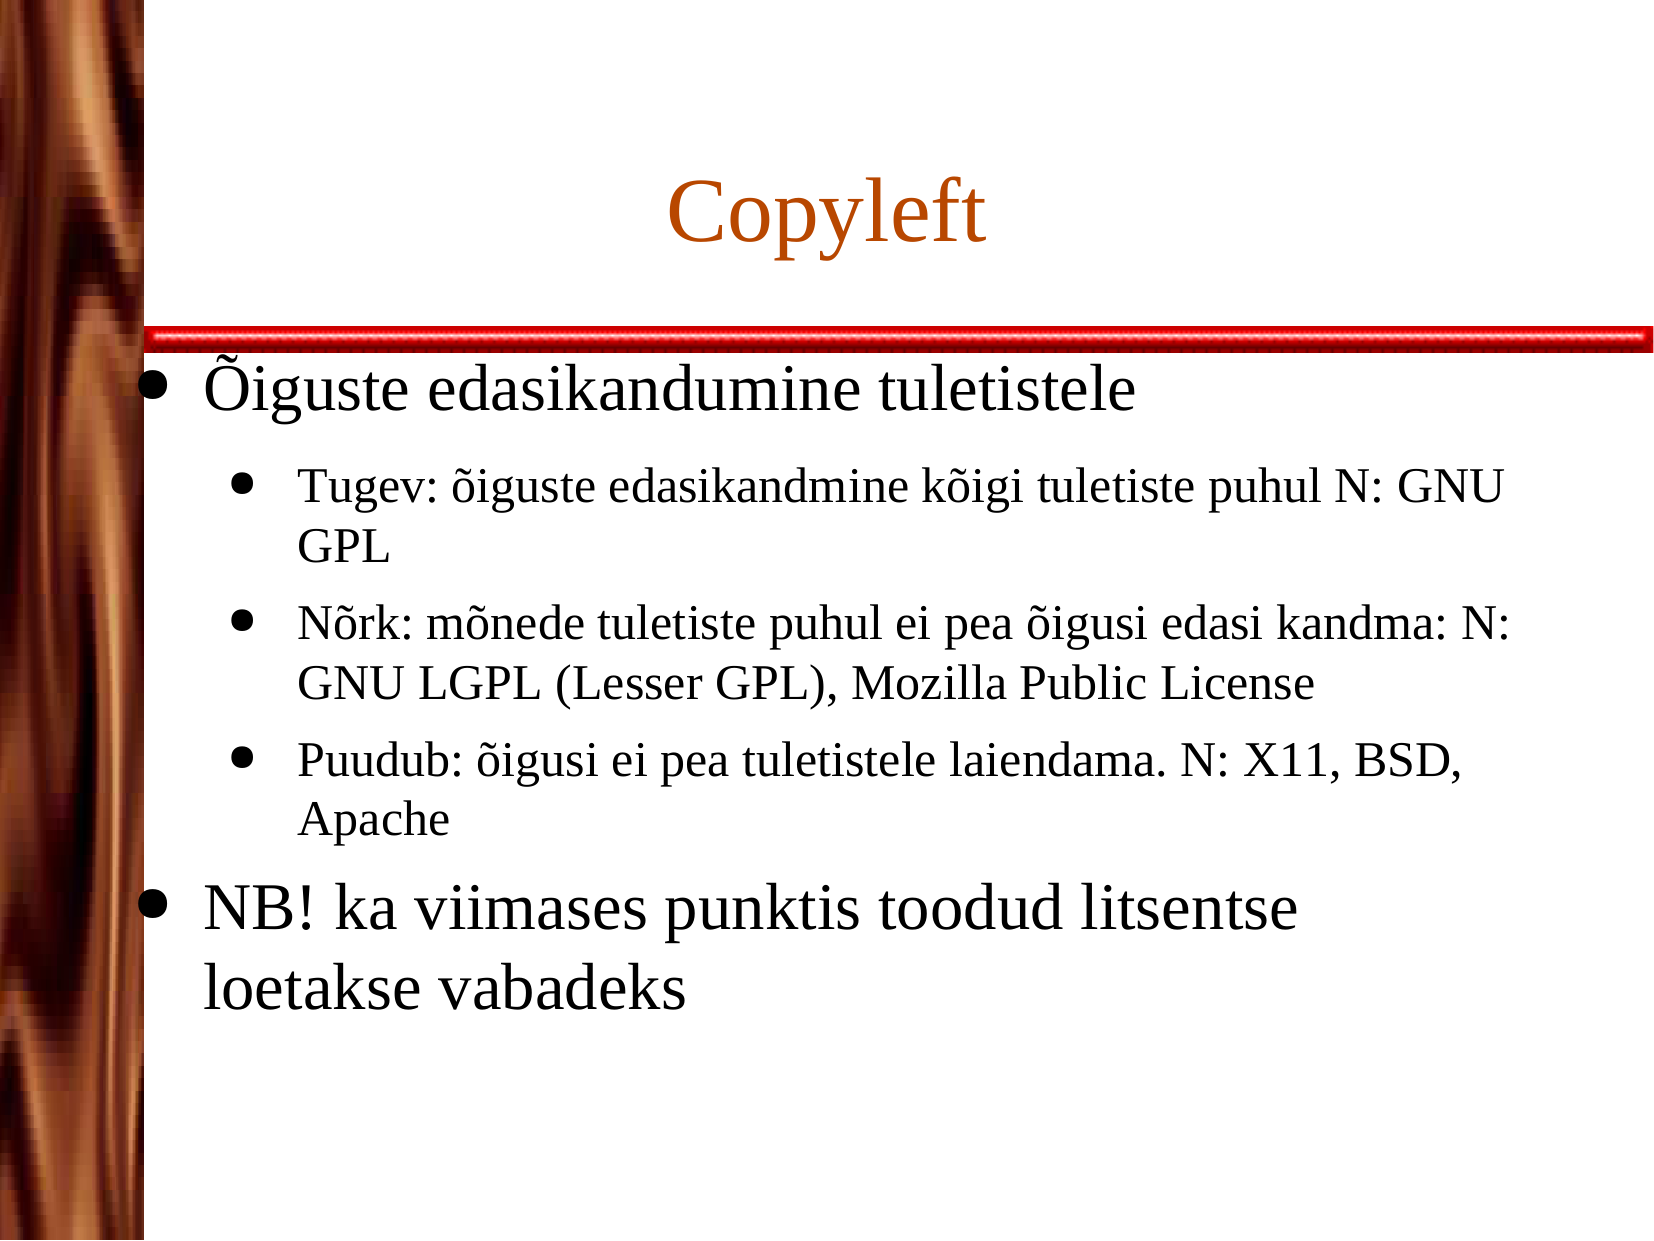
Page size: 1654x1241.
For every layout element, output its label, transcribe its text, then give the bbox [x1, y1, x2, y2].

picture [0, 0, 1654, 1240]
list Õiguste edasikandumine tuletistele Tugev: õiguste edasikandmine kõigi tuletiste puhul N: GNU GPL Nõrk: mõnede tuletiste puhul ei pea õigusi edasi kandma: N: GNU LGPL (Lesser GPL), Mozilla Public License Puudub: õigusi ei pea tuletistele laiendama. N: X11, BSD, Apache NB! ka viimases punktis toodud litsentse loetakse vabadeks [121, 344, 1533, 1126]
title Copyleft [121, 100, 1533, 312]
